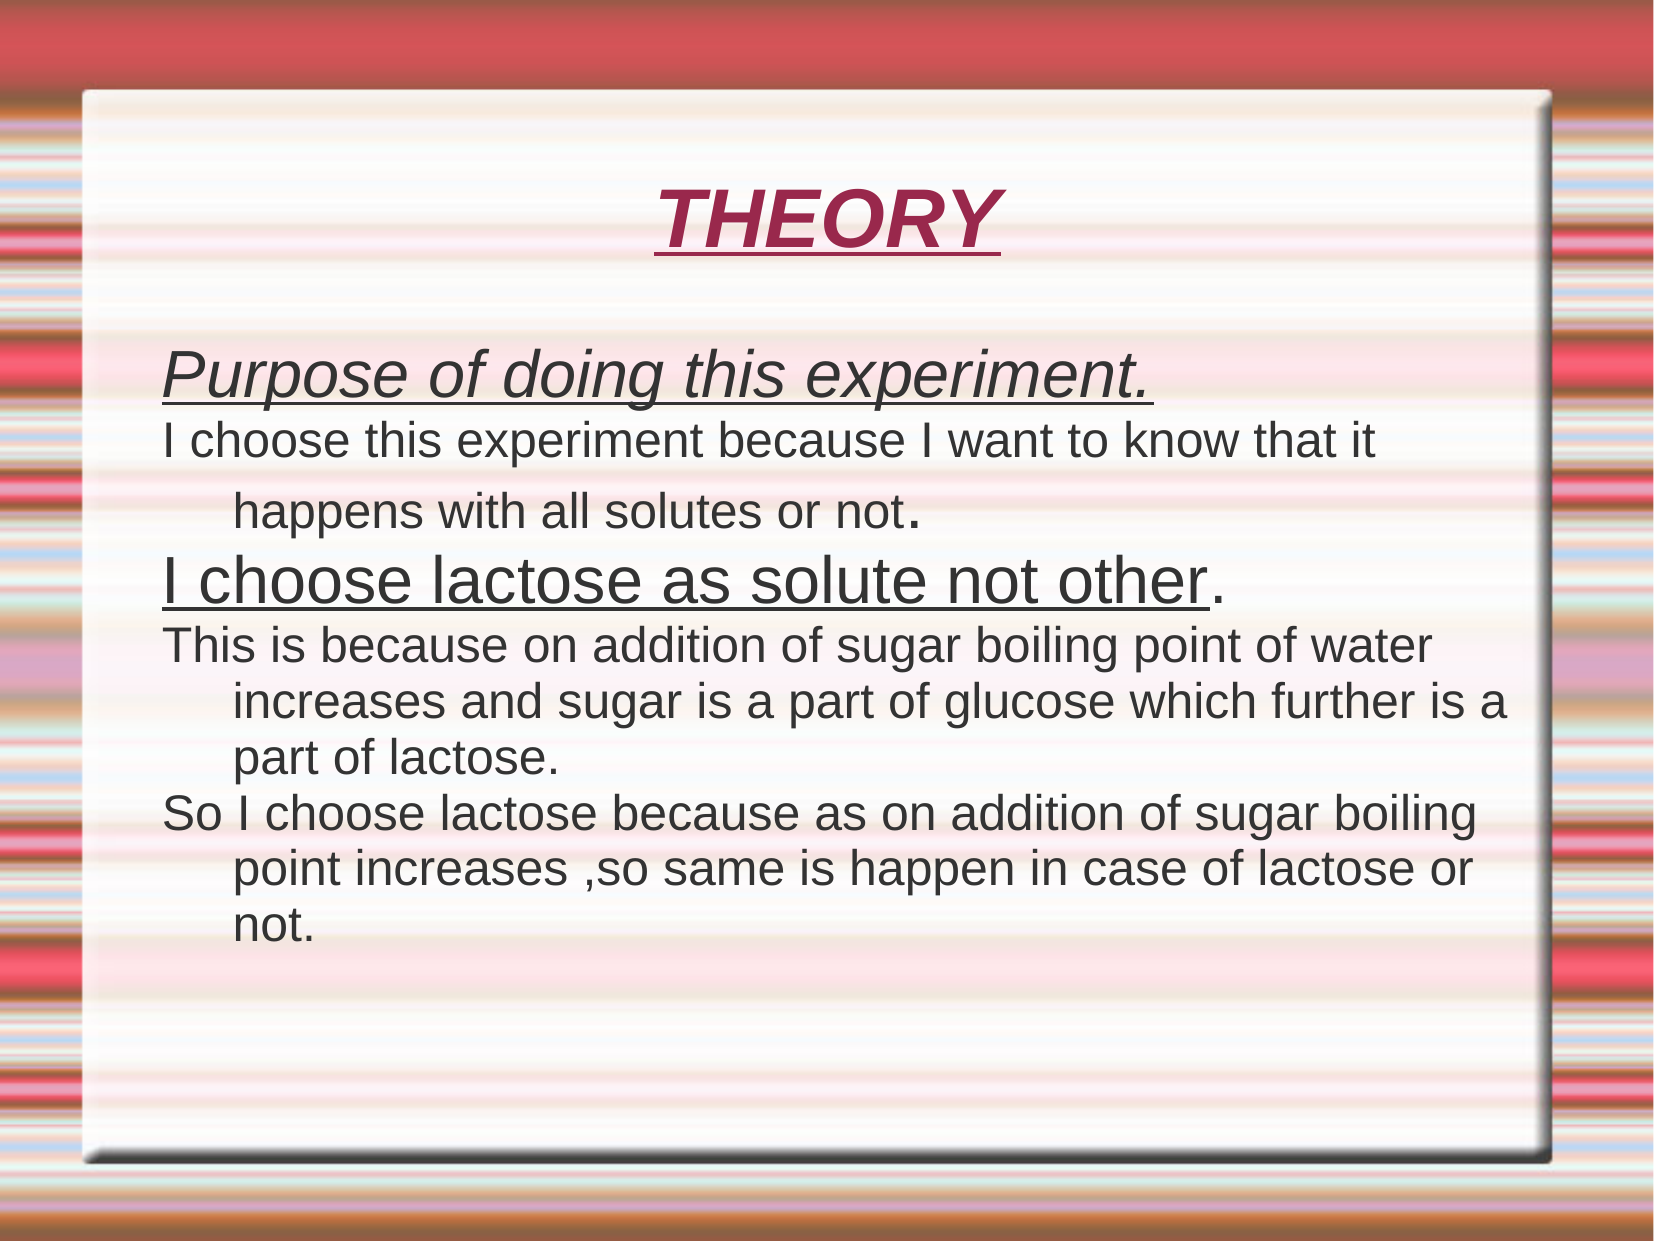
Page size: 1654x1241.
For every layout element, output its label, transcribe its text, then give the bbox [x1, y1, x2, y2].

list Purpose of doing this experiment. I choose this experiment because I want to know that it happens with all solutes or not. I choose lactose as solute not other. This is because on addition of sugar boiling point of water increases and sugar is a part of glucose which further is a part of lactose. So I choose lactose because as on addition of sugar boiling point increases ,so same is happen in case of lactose or not. [150, 337, 1531, 1119]
picture [0, 0, 1654, 1241]
title THEORY [121, 114, 1534, 322]
